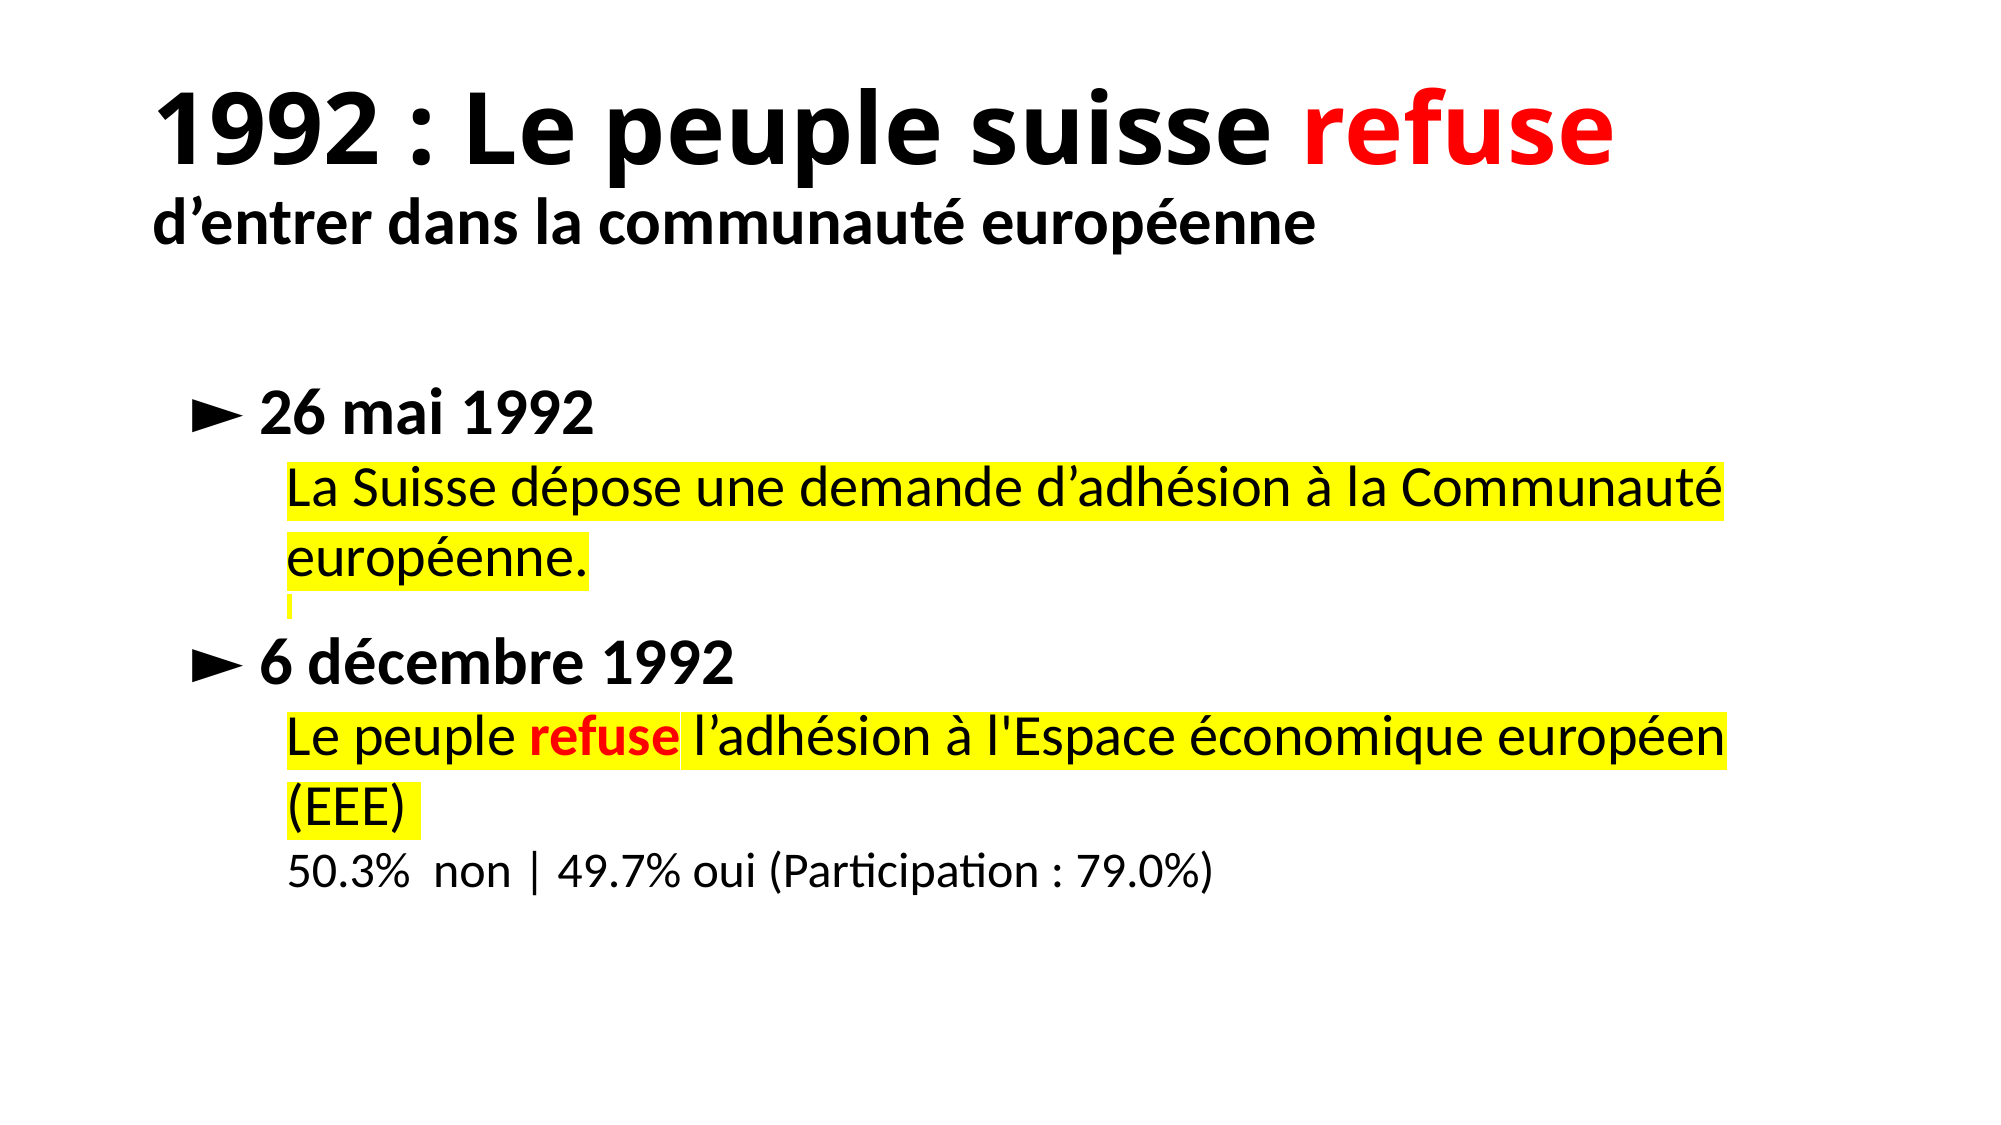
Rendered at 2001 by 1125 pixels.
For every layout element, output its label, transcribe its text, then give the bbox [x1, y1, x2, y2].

title 1992 : Le peuple suisse refuse d’entrer dans la communauté européenne [137, 59, 1979, 278]
text_box 26 mai 1992 La Suisse dépose une demande d’adhésion à la Communauté européenne. 6 décembre 1992 Le peuple refuse l’adhésion à l'Espace économique européen (EEE) 50.3% non | 49.7% oui (Participation : 79.0%) [177, 360, 1849, 911]
